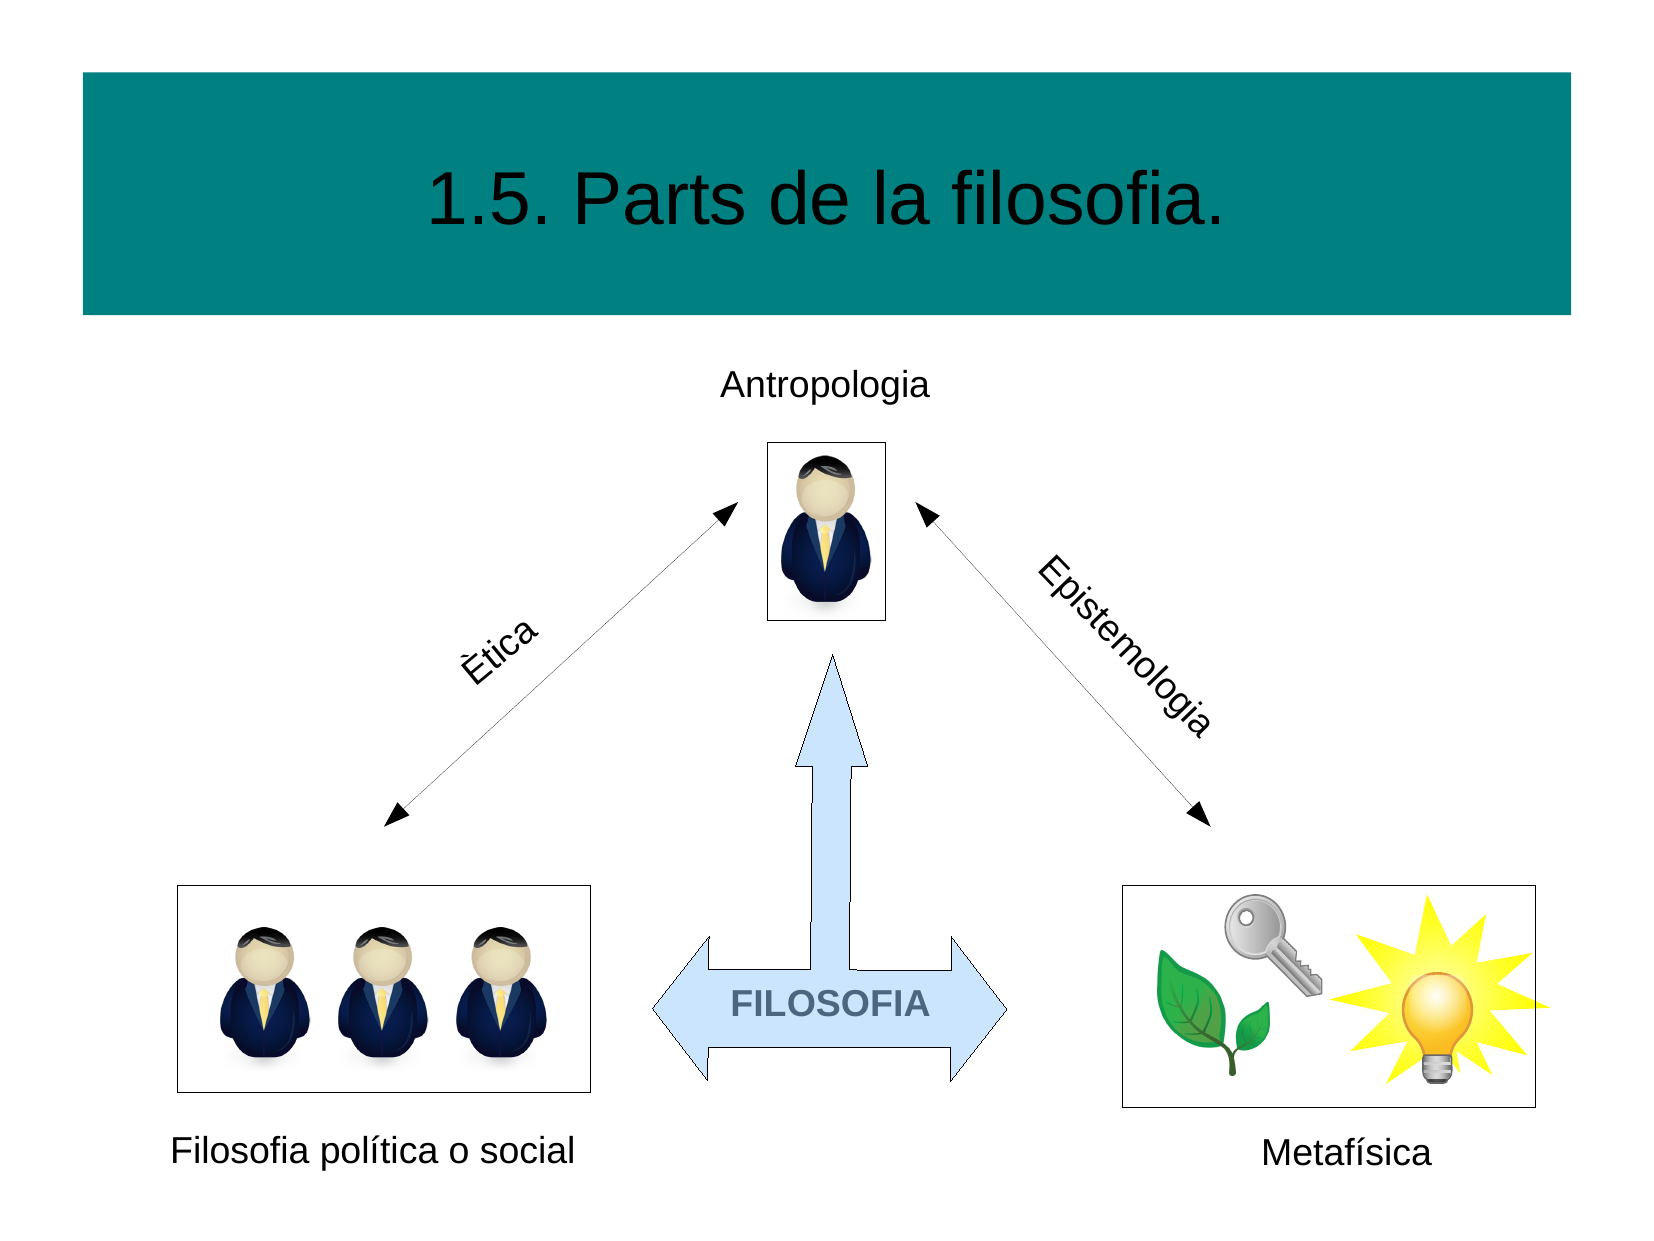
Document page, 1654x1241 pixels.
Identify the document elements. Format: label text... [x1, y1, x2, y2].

text_box [652, 654, 1007, 1082]
picture [1315, 856, 1565, 1123]
text_box Filosofia política o social [155, 1122, 591, 1179]
title 1.5. Parts de la filosofia. [82, 72, 1572, 316]
text_box [767, 442, 886, 621]
text_box Epistemologia [1015, 531, 1241, 761]
text_box [1122, 885, 1536, 1108]
text_box Antropologia [705, 356, 945, 414]
text_box [177, 885, 591, 1093]
text_box Ètica [437, 589, 567, 710]
text_box Metafísica [1246, 1124, 1447, 1182]
